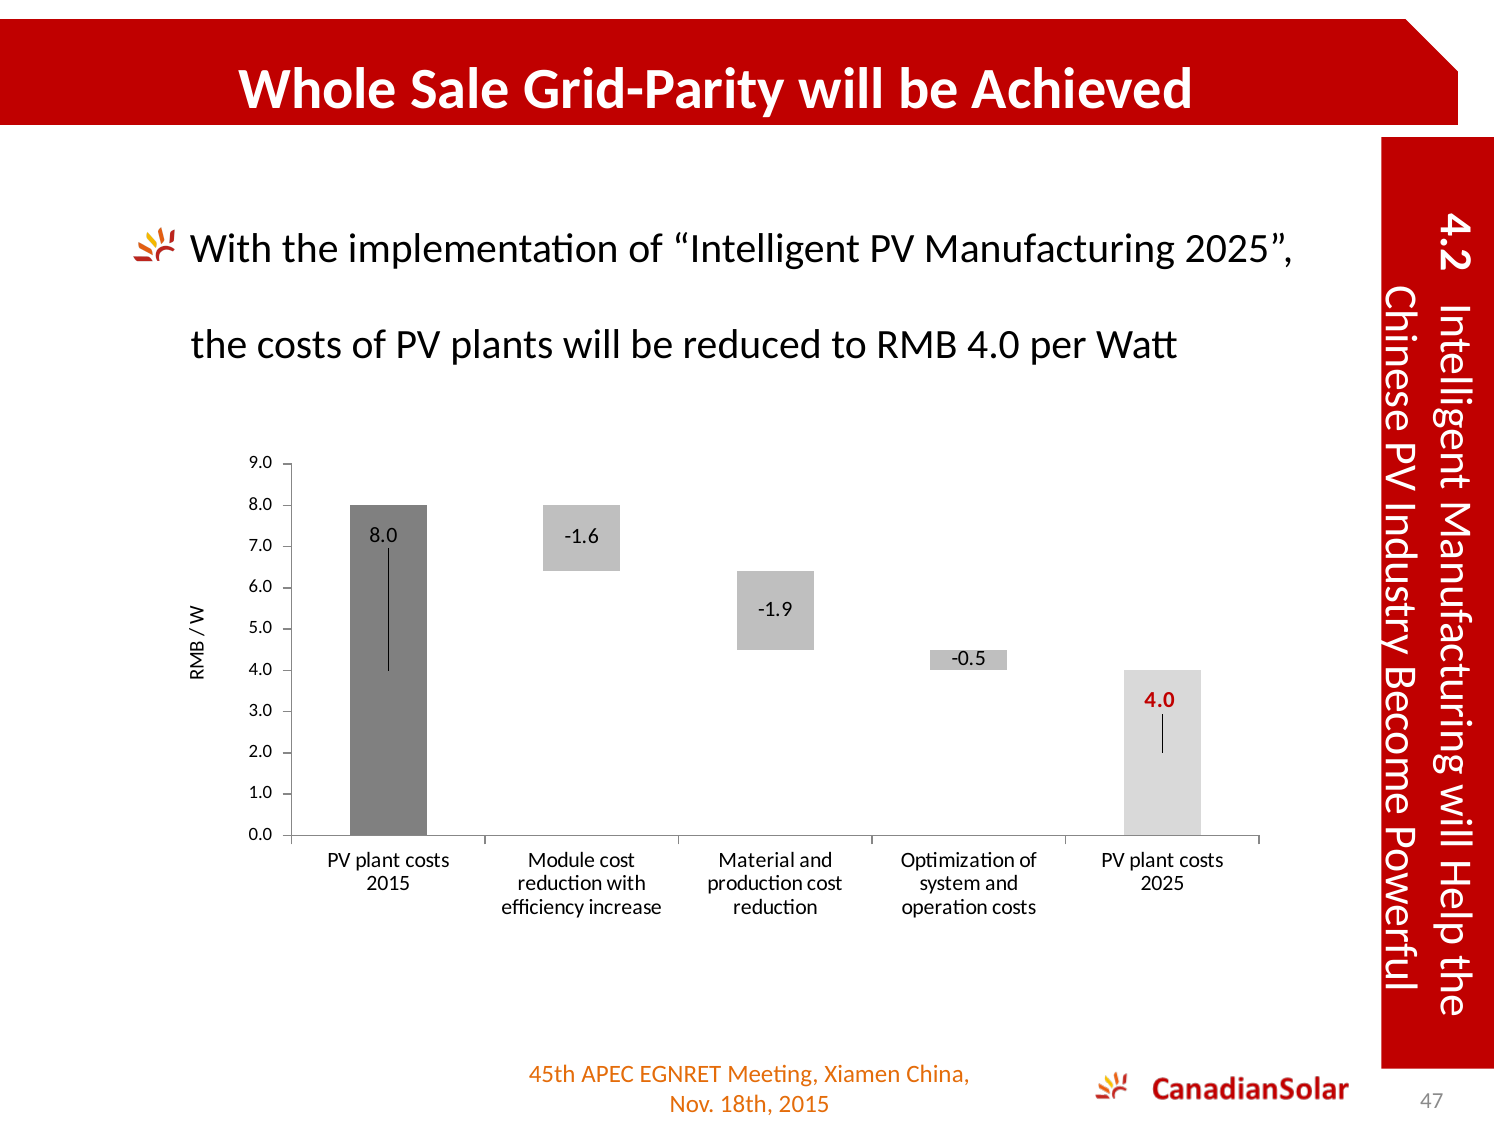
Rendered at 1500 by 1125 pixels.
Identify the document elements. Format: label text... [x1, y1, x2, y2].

text_box With the implementation of “Intelligent PV Manufacturing 2025”, the costs of PV plants will be reduced to RMB 4.0 per Watt [118, 188, 1381, 374]
footer 45th APEC EGNRET Meeting, Xiamen China, Nov. 18th, 2015 [512, 1057, 988, 1118]
picture [1080, 1046, 1377, 1125]
text_box Whole Sale Grid-Parity will be Achieved [0, 19, 1459, 126]
text_box 4.2 Intelligent Manufacturing will Help the Chinese PV Industry Become Powerful [1381, 137, 1494, 1069]
picture [133, 227, 176, 263]
chart [171, 432, 1294, 1047]
slide_number <編號> [1108, 1069, 1459, 1125]
